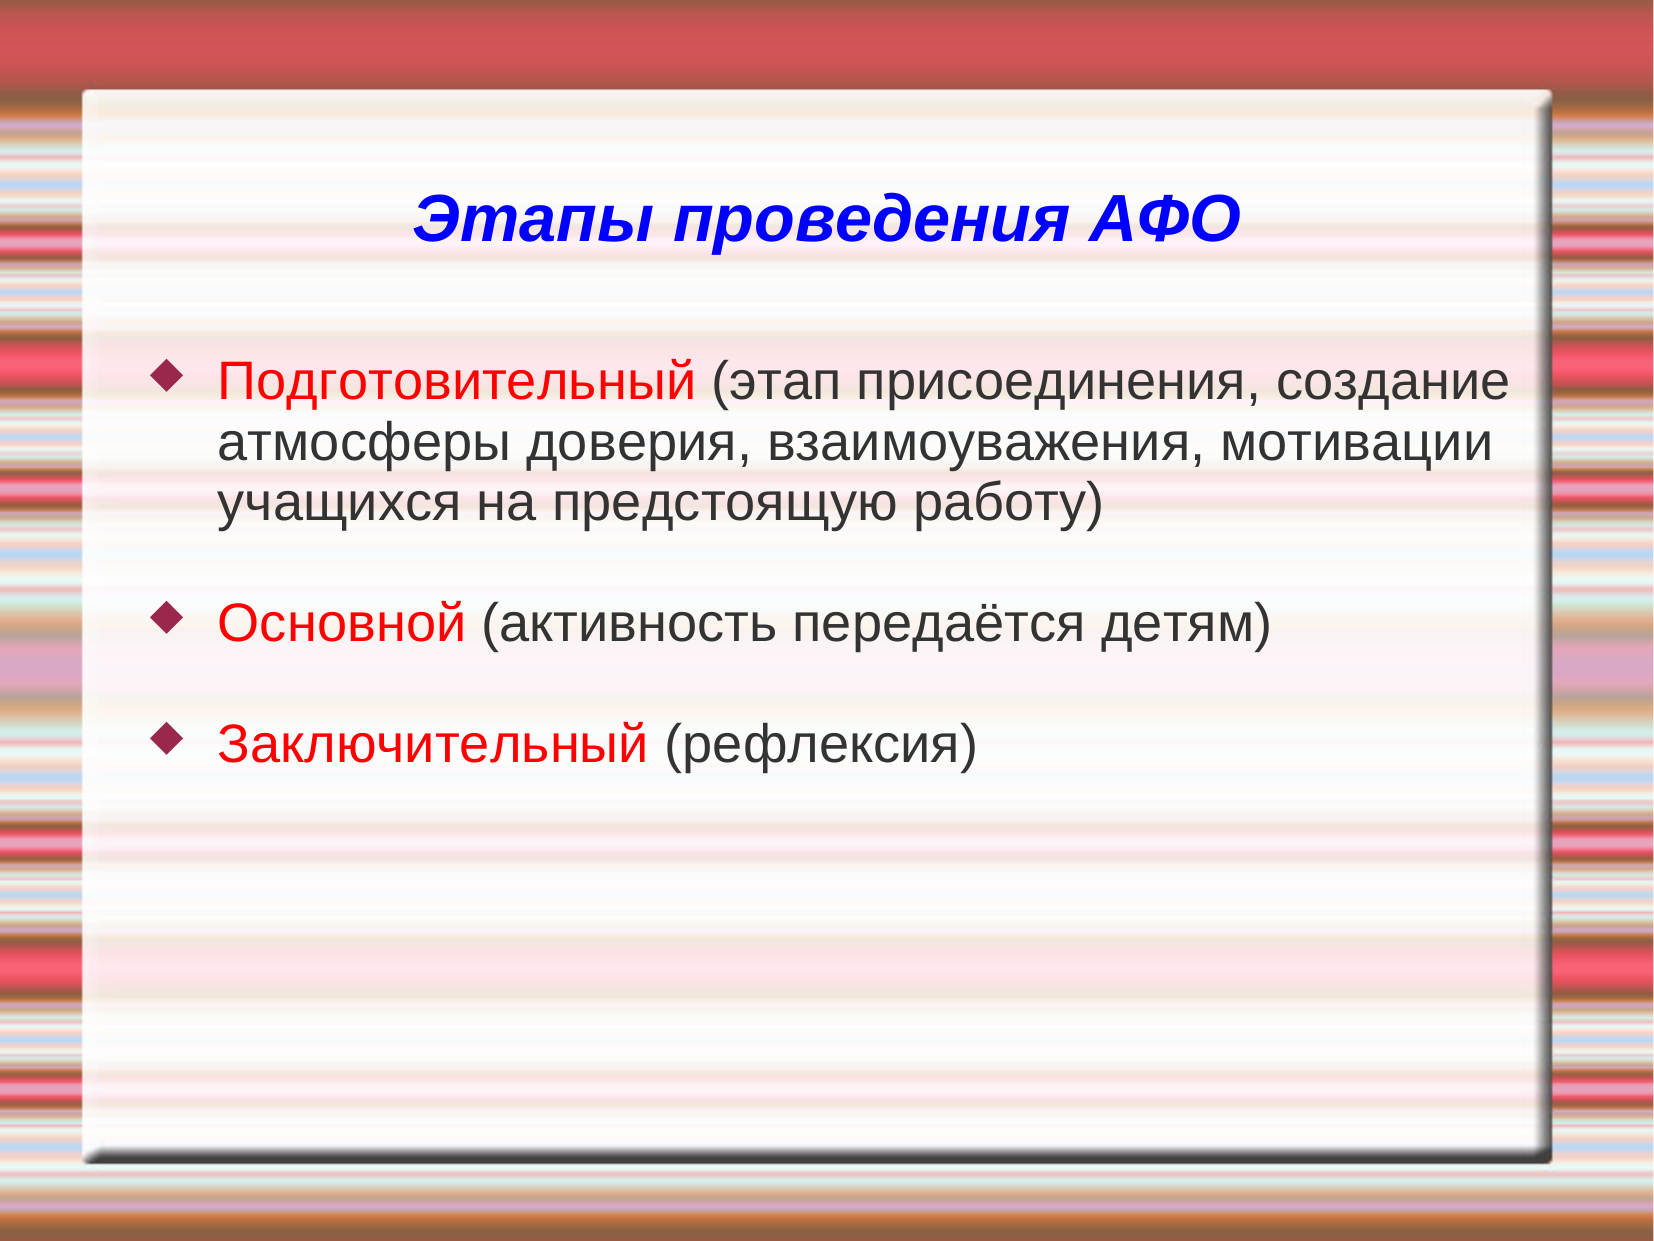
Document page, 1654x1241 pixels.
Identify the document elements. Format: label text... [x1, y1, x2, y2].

picture [0, 0, 1654, 1241]
list Подготовительный (этап присоединения, создание атмосферы доверия, взаимоуважения, мотивации учащихся на предстоящую работу) Основной (активность передаётся детям) Заключительный (рефлексия) [134, 350, 1516, 1132]
title Этапы проведения АФО [121, 114, 1534, 322]
